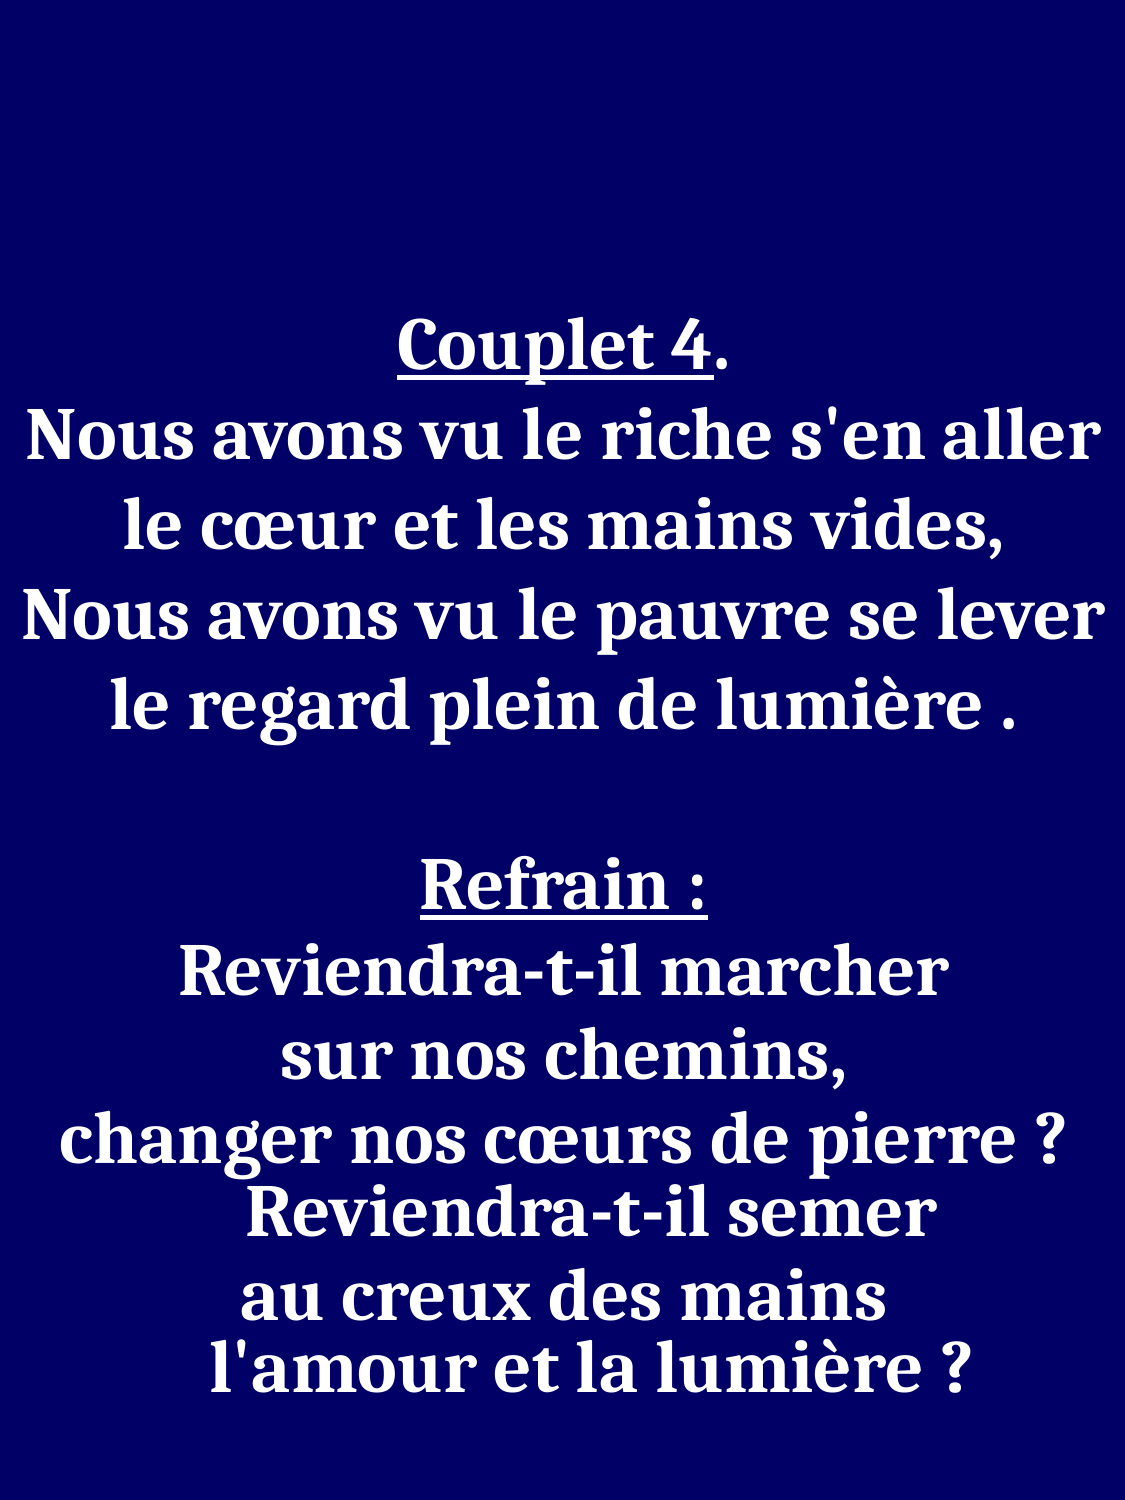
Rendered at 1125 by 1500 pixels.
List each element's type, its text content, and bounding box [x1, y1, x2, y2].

text_box Couplet 4. Nous avons vu le riche s'en aller le cœur et les mains vides, Nous avons vu le pauvre se lever le regard plein de lumière . Refrain : Reviendra-t-il marcher sur nos chemins, changer nos cœurs de pierre ? Reviendra-t-il semer au creux des mains l'amour et la lumière ? [0, 127, 1125, 1415]
